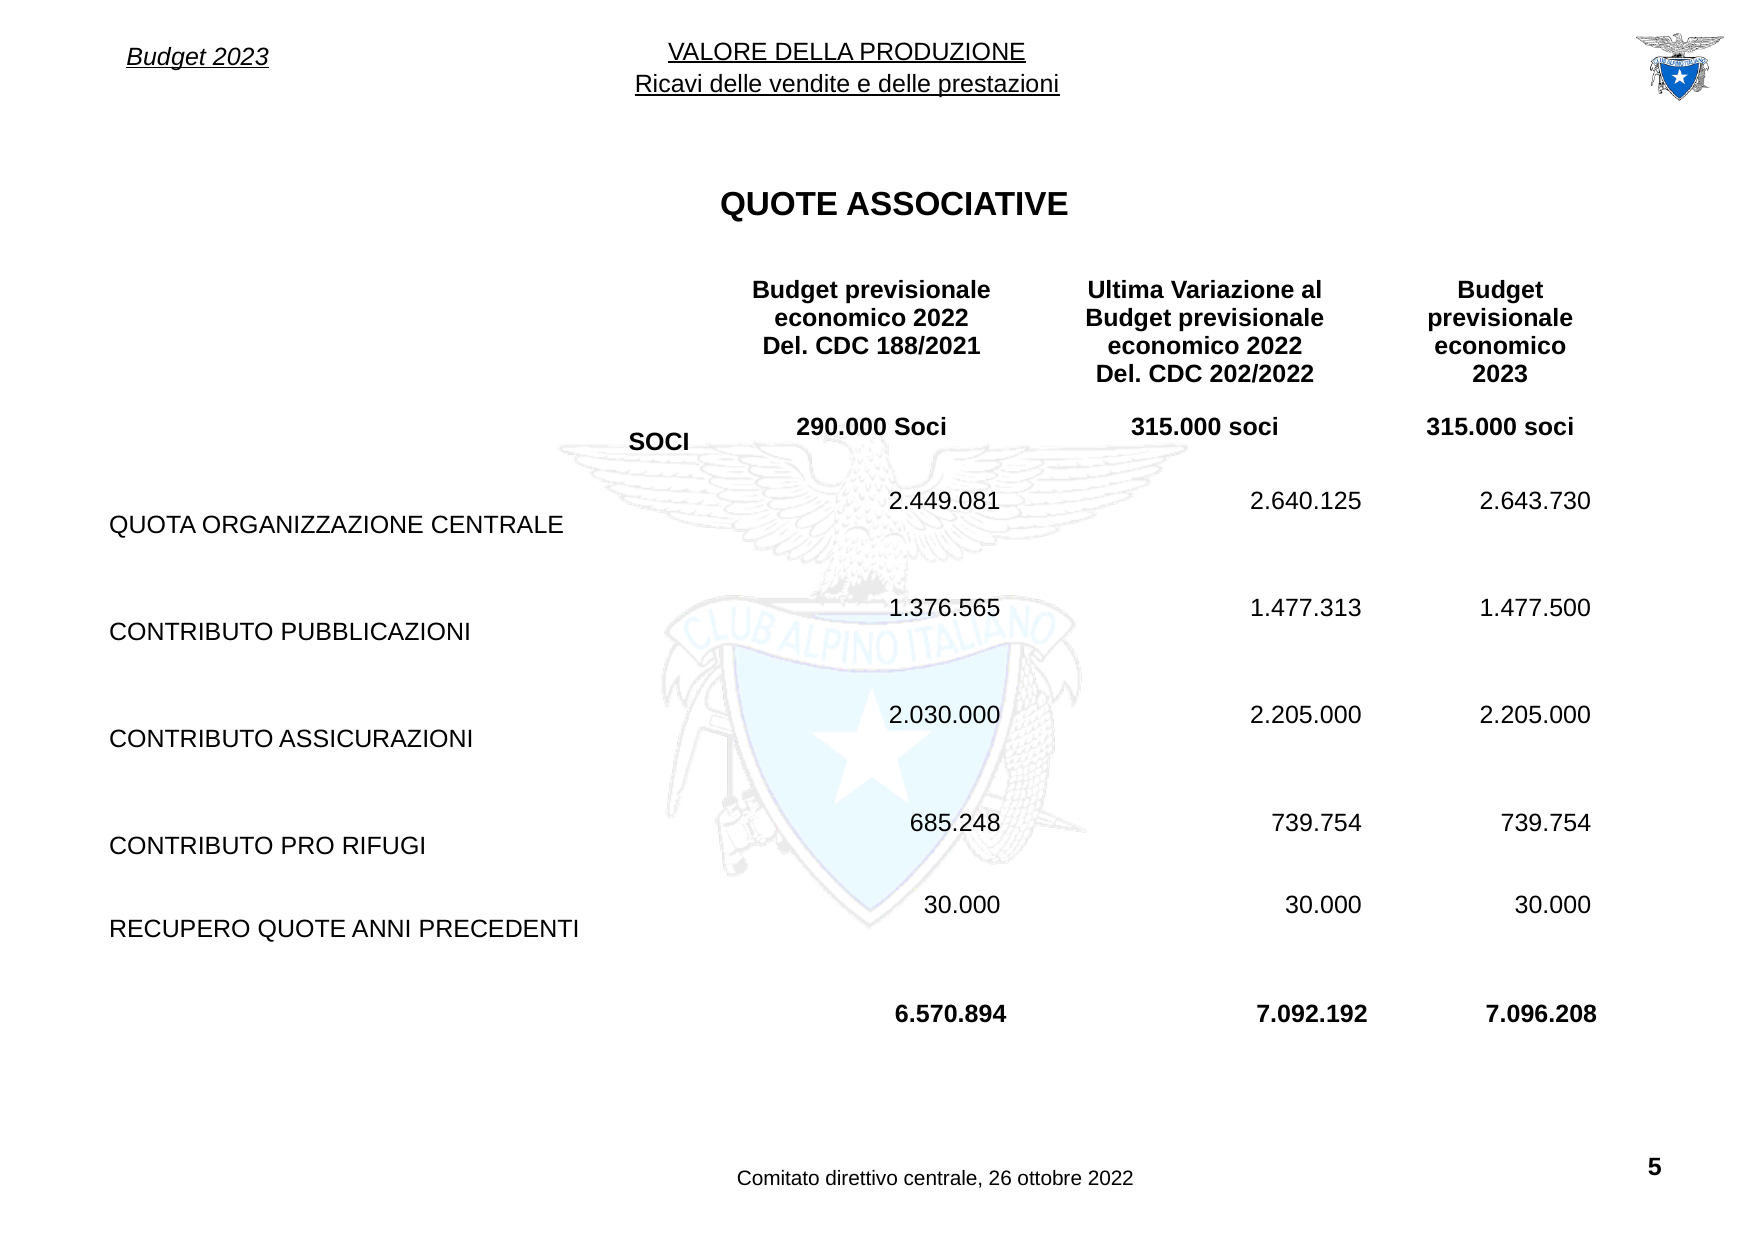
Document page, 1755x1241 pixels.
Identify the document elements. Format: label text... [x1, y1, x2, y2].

table_cell 7.096.208 [1380, 998, 1609, 1073]
table_header Ultima Variazione al Budget previsionale economico 2022 Del. CDC 202/2022 [1019, 268, 1380, 404]
text_box Budget 2023 [50, 35, 346, 82]
table_cell 2.449.081 [713, 487, 1019, 594]
table_cell 2.205.000 [1380, 701, 1609, 809]
table_cell 1.376.565 [713, 594, 1019, 701]
table_cell CONTRIBUTO PRO RIFUGI [86, 809, 713, 891]
table_cell 2.640.125 [1019, 487, 1380, 594]
table_cell 7.092.192 [1019, 998, 1380, 1073]
table_cell 739.754 [1380, 809, 1609, 891]
table_cell 315.000 soci [1019, 404, 1380, 487]
table_cell 1.477.313 [1019, 594, 1380, 701]
table_cell 30.000 [1380, 891, 1609, 998]
table_header Budget previsionale economico 2022 Del. CDC 188/2021 [713, 268, 1019, 404]
text_box Comitato direttivo centrale, 26 ottobre 2022 [613, 1159, 1258, 1200]
table_cell 290.000 Soci [713, 404, 1019, 487]
table_cell 685.248 [713, 809, 1019, 891]
table_cell QUOTA ORGANIZZAZIONE CENTRALE [86, 487, 713, 594]
table_header [86, 268, 713, 404]
table_cell 30.000 [1019, 891, 1380, 998]
table_cell RECUPERO QUOTE ANNI PRECEDENTI [86, 891, 713, 998]
table_header Budget previsionale economico 2023 [1380, 268, 1609, 404]
table_cell 2.643.730 [1380, 487, 1609, 594]
table_cell SOCI [86, 404, 713, 487]
text_box QUOTE ASSOCIATIVE [404, 178, 1385, 234]
table_cell CONTRIBUTO PUBBLICAZIONI [86, 594, 713, 701]
table_cell 315.000 soci [1380, 404, 1609, 487]
picture [1632, 29, 1728, 108]
text_box 5 [1632, 1144, 1681, 1191]
table_cell 30.000 [713, 891, 1019, 998]
table_cell 739.754 [1019, 809, 1380, 891]
table_cell 2.030.000 [713, 701, 1019, 809]
table_cell [86, 998, 713, 1073]
table_header VALORE DELLA PRODUZIONE Ricavi delle vendite e delle prestazioni [263, 30, 1432, 111]
table_cell CONTRIBUTO ASSICURAZIONI [86, 701, 713, 809]
table_cell 6.570.894 [713, 998, 1019, 1073]
table_cell 2.205.000 [1019, 701, 1380, 809]
table_cell 1.477.500 [1380, 594, 1609, 701]
